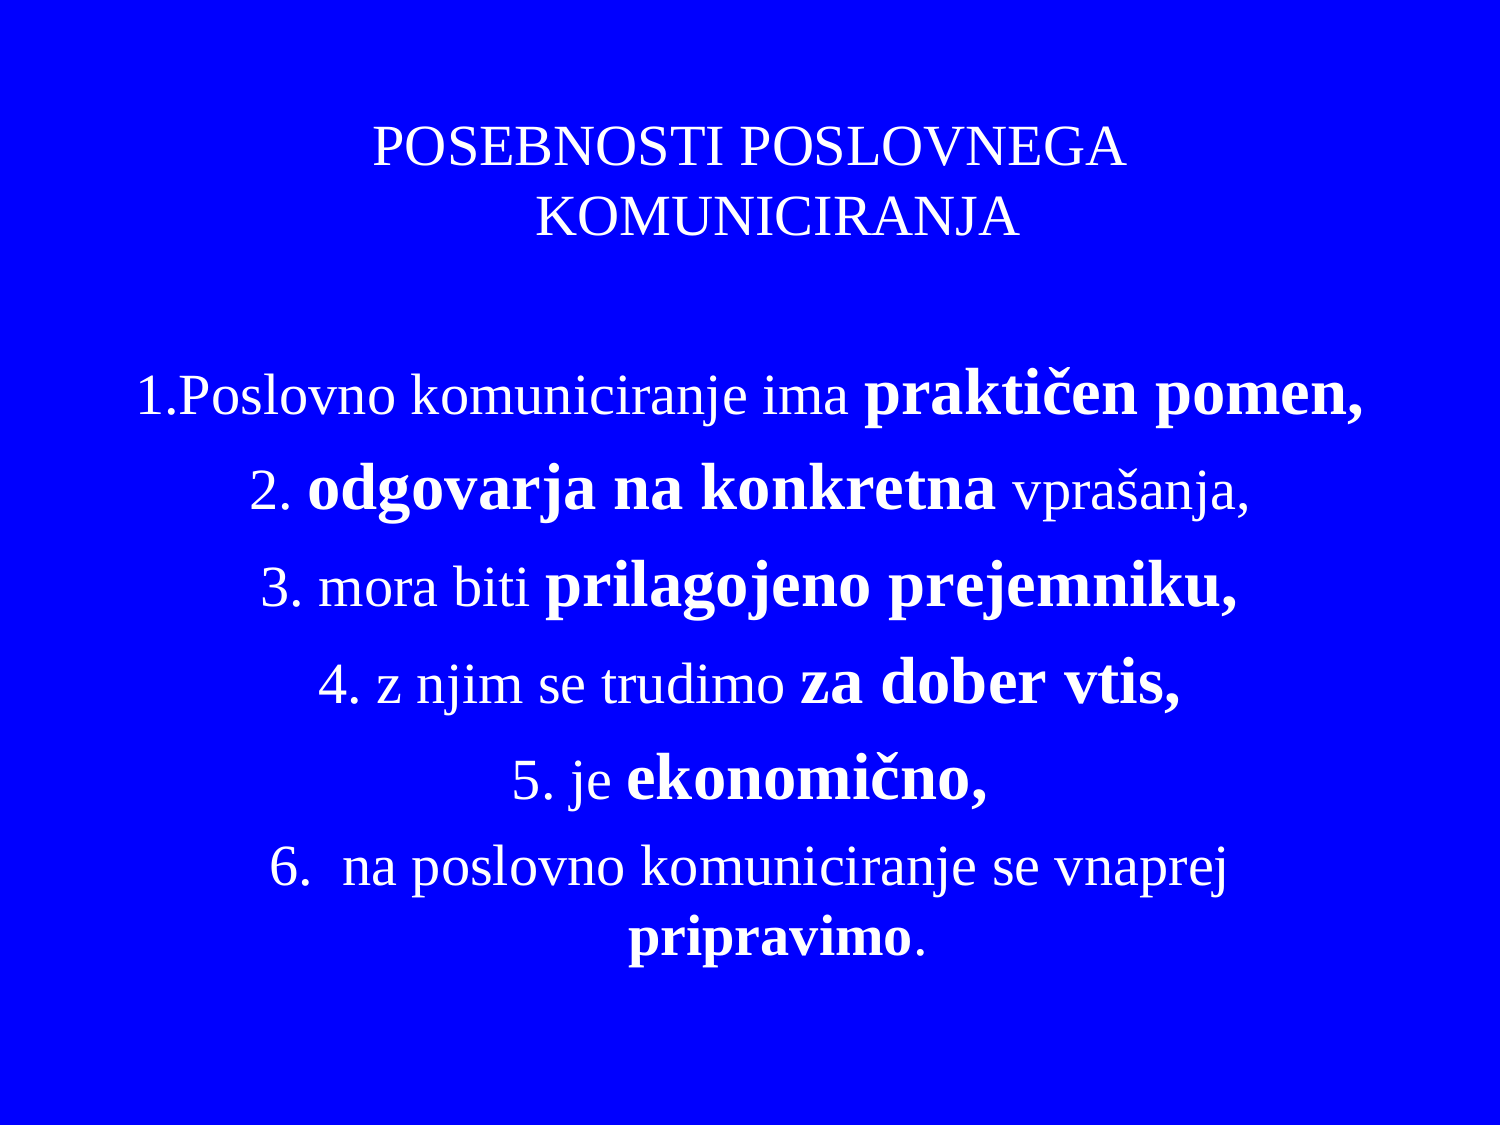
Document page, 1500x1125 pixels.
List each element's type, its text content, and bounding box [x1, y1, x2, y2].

list POSEBNOSTI POSLOVNEGA KOMUNICIRANJA 1.Poslovno komuniciranje ima praktičen pomen, 2. odgovarja na konkretna vprašanja, 3. mora biti prilagojeno prejemniku, 4. z njim se trudimo za dober vtis, 5. je ekonomično, 6. na poslovno komuniciranje se vnaprej pripravimo. [112, 99, 1388, 1001]
